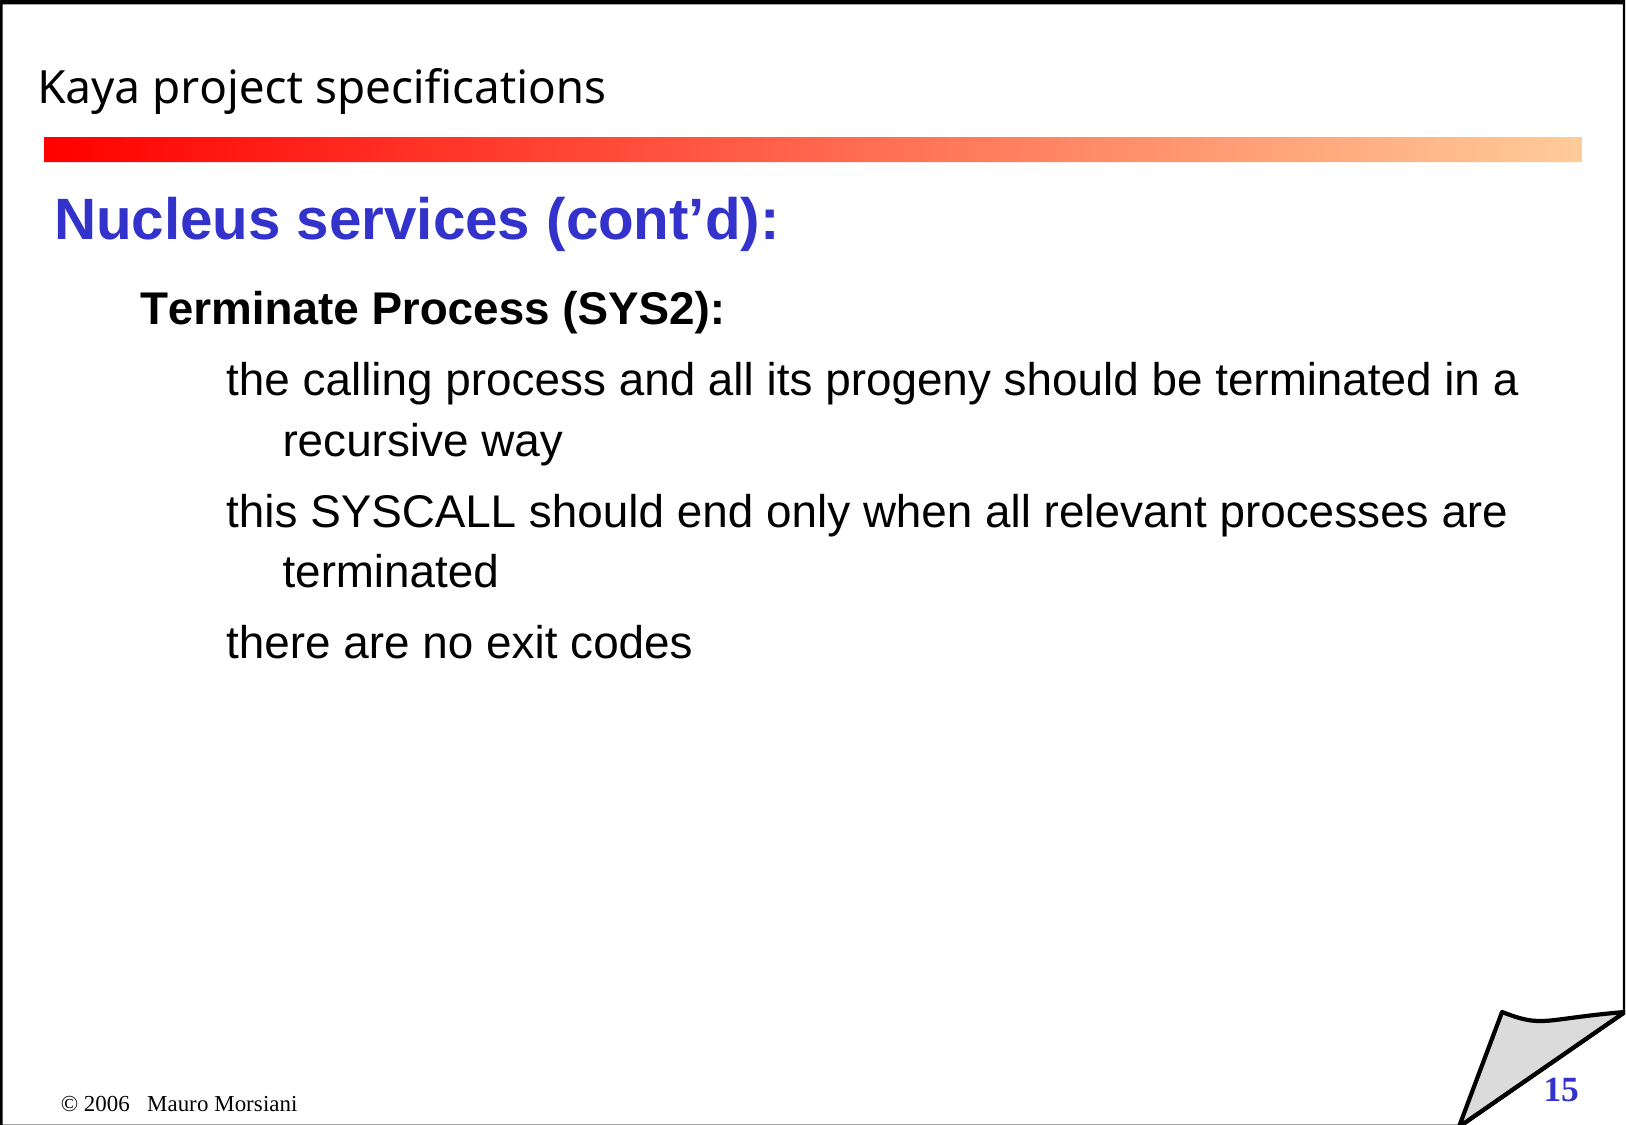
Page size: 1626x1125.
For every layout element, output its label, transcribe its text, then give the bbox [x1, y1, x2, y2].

list Nucleus services (cont’d): Terminate Process (SYS2): the calling process and all its progeny should be terminated in a recursive way this SYSCALL should end only when all relevant processes are terminated there are no exit codes [54, 187, 1571, 1124]
title Kaya project specifications [37, 44, 1588, 131]
